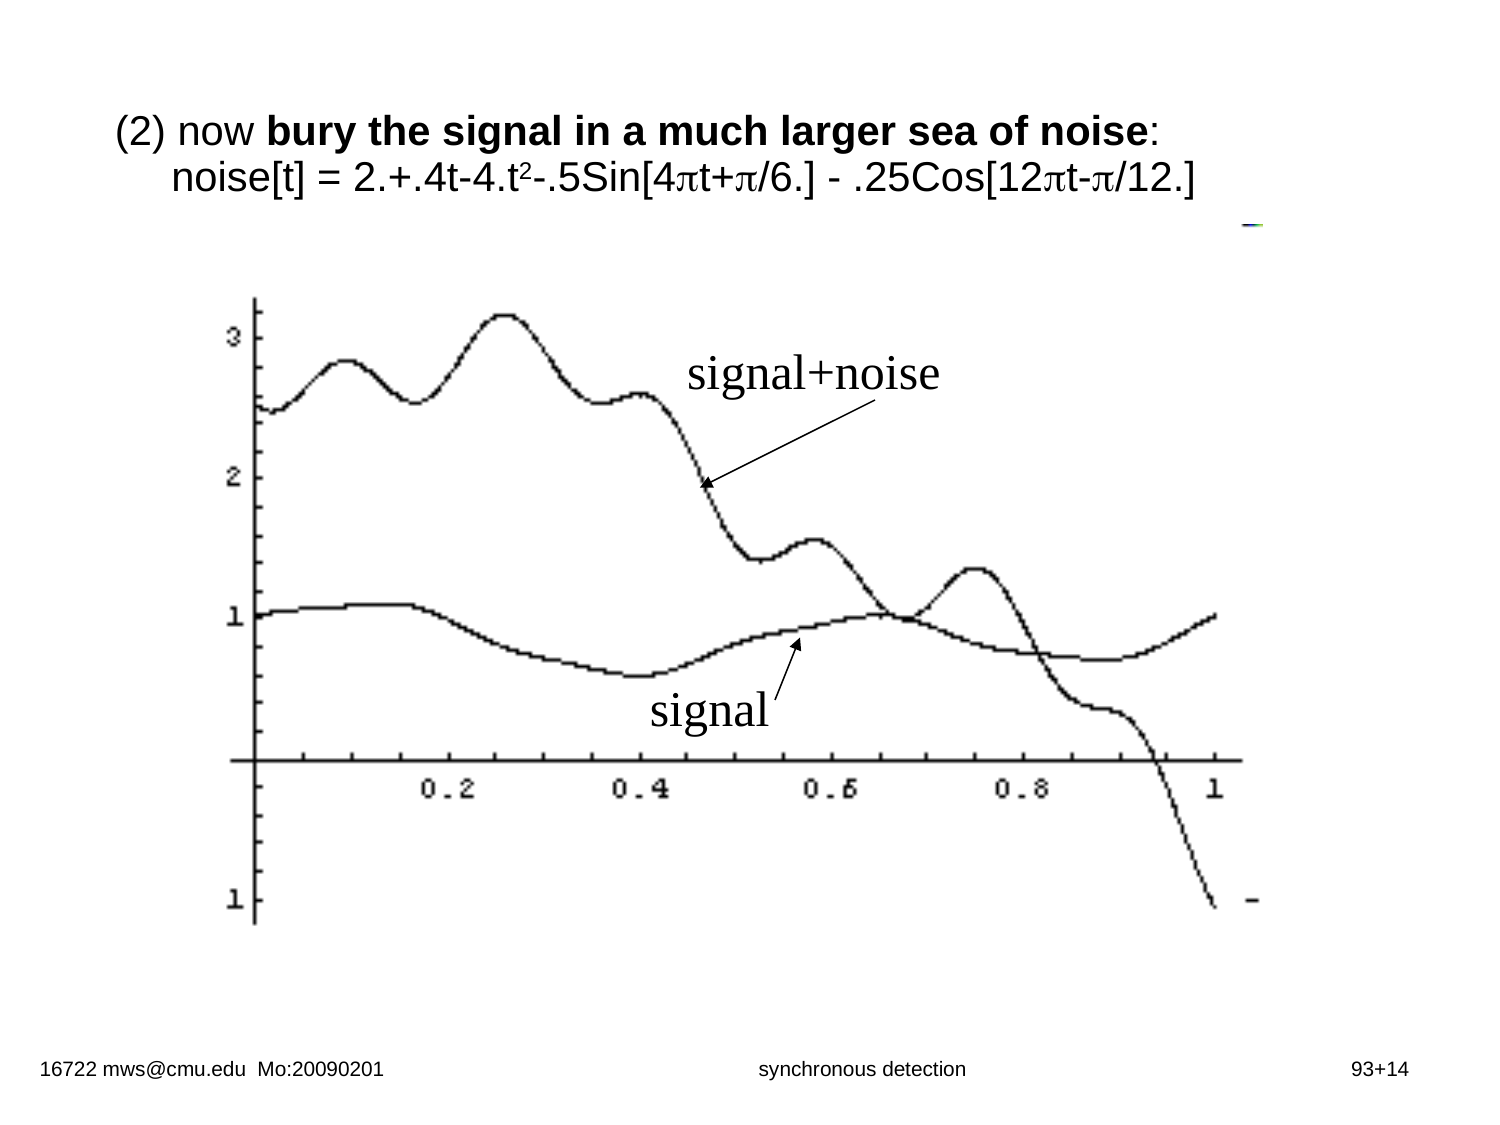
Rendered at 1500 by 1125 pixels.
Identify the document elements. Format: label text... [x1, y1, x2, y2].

text_box signal+noise [672, 331, 956, 408]
text_box signal [634, 669, 785, 745]
list (2) now bury the signal in a much larger sea of noise: noise[t] = 2.+.4t-4.t2-.5Sin[4t+/6.] - .25Cos[12t-/12.] [99, 99, 1375, 238]
picture [225, 224, 1263, 1004]
